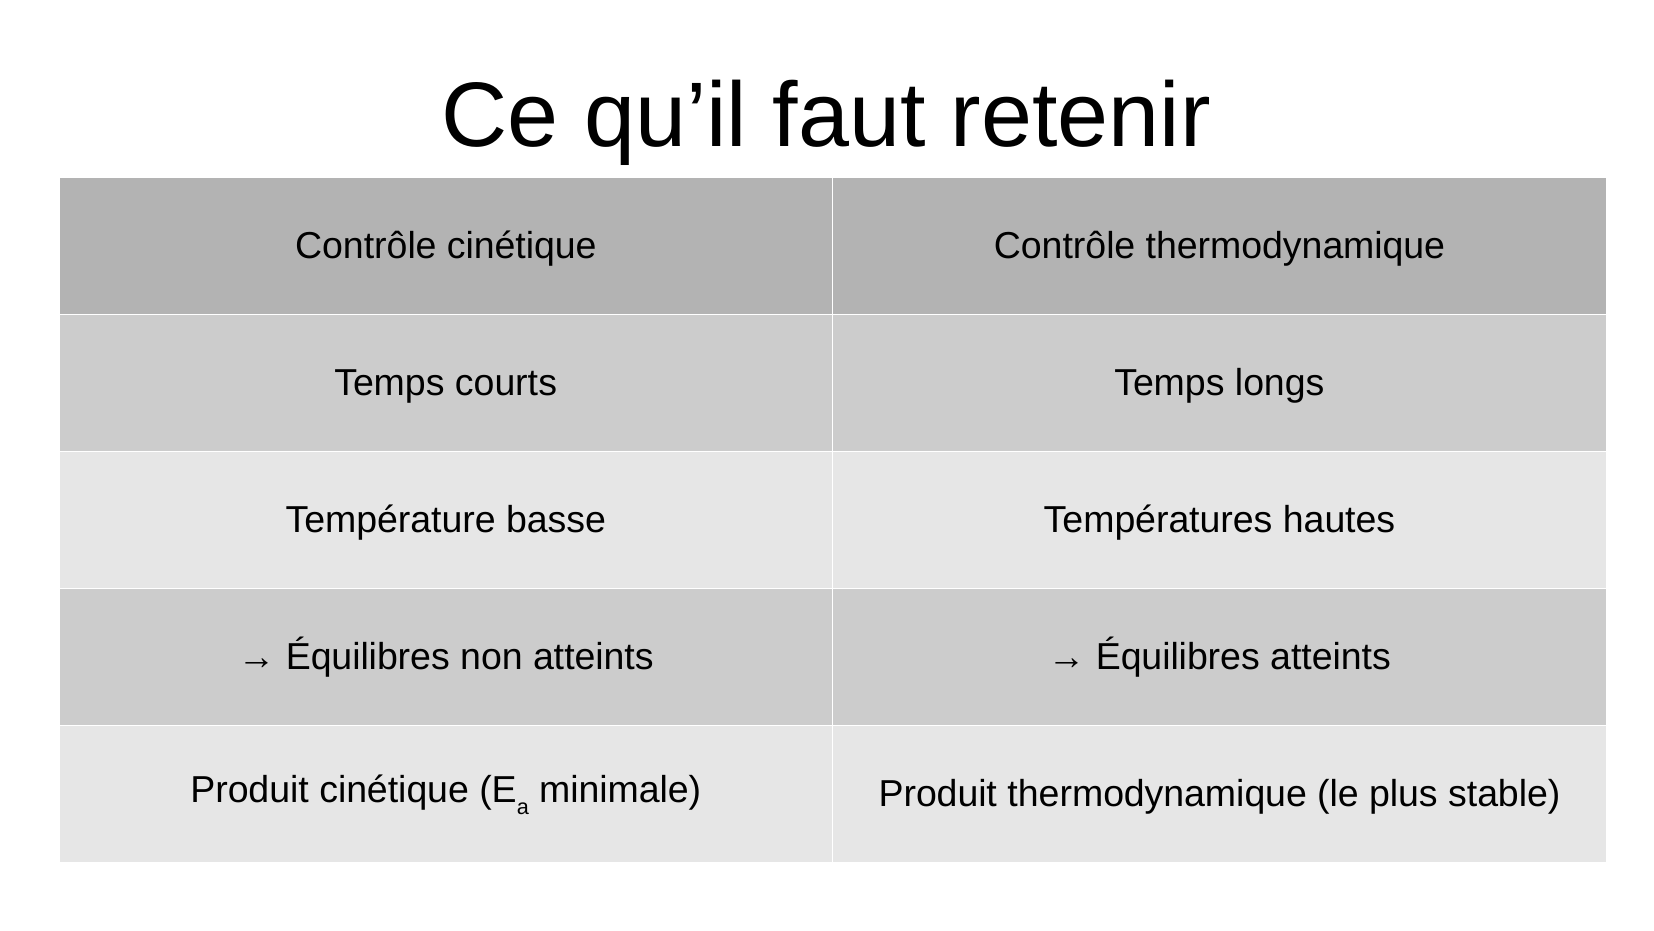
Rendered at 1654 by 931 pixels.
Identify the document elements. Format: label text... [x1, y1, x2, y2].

table_cell Température basse [60, 452, 832, 588]
table_header Contrôle thermodynamique [833, 178, 1606, 314]
table_cell Produit cinétique (Ea minimale) [60, 726, 832, 862]
table_cell → Équilibres non atteints [60, 589, 832, 725]
table_cell → Équilibres atteints [833, 589, 1606, 725]
table_cell Températures hautes [833, 452, 1606, 588]
table_header Contrôle cinétique [60, 178, 832, 314]
table_cell Produit thermodynamique (le plus stable) [833, 726, 1606, 862]
title Ce qu’il faut retenir [82, 37, 1571, 177]
table_cell Temps longs [833, 315, 1606, 451]
table_cell Temps courts [60, 315, 832, 451]
